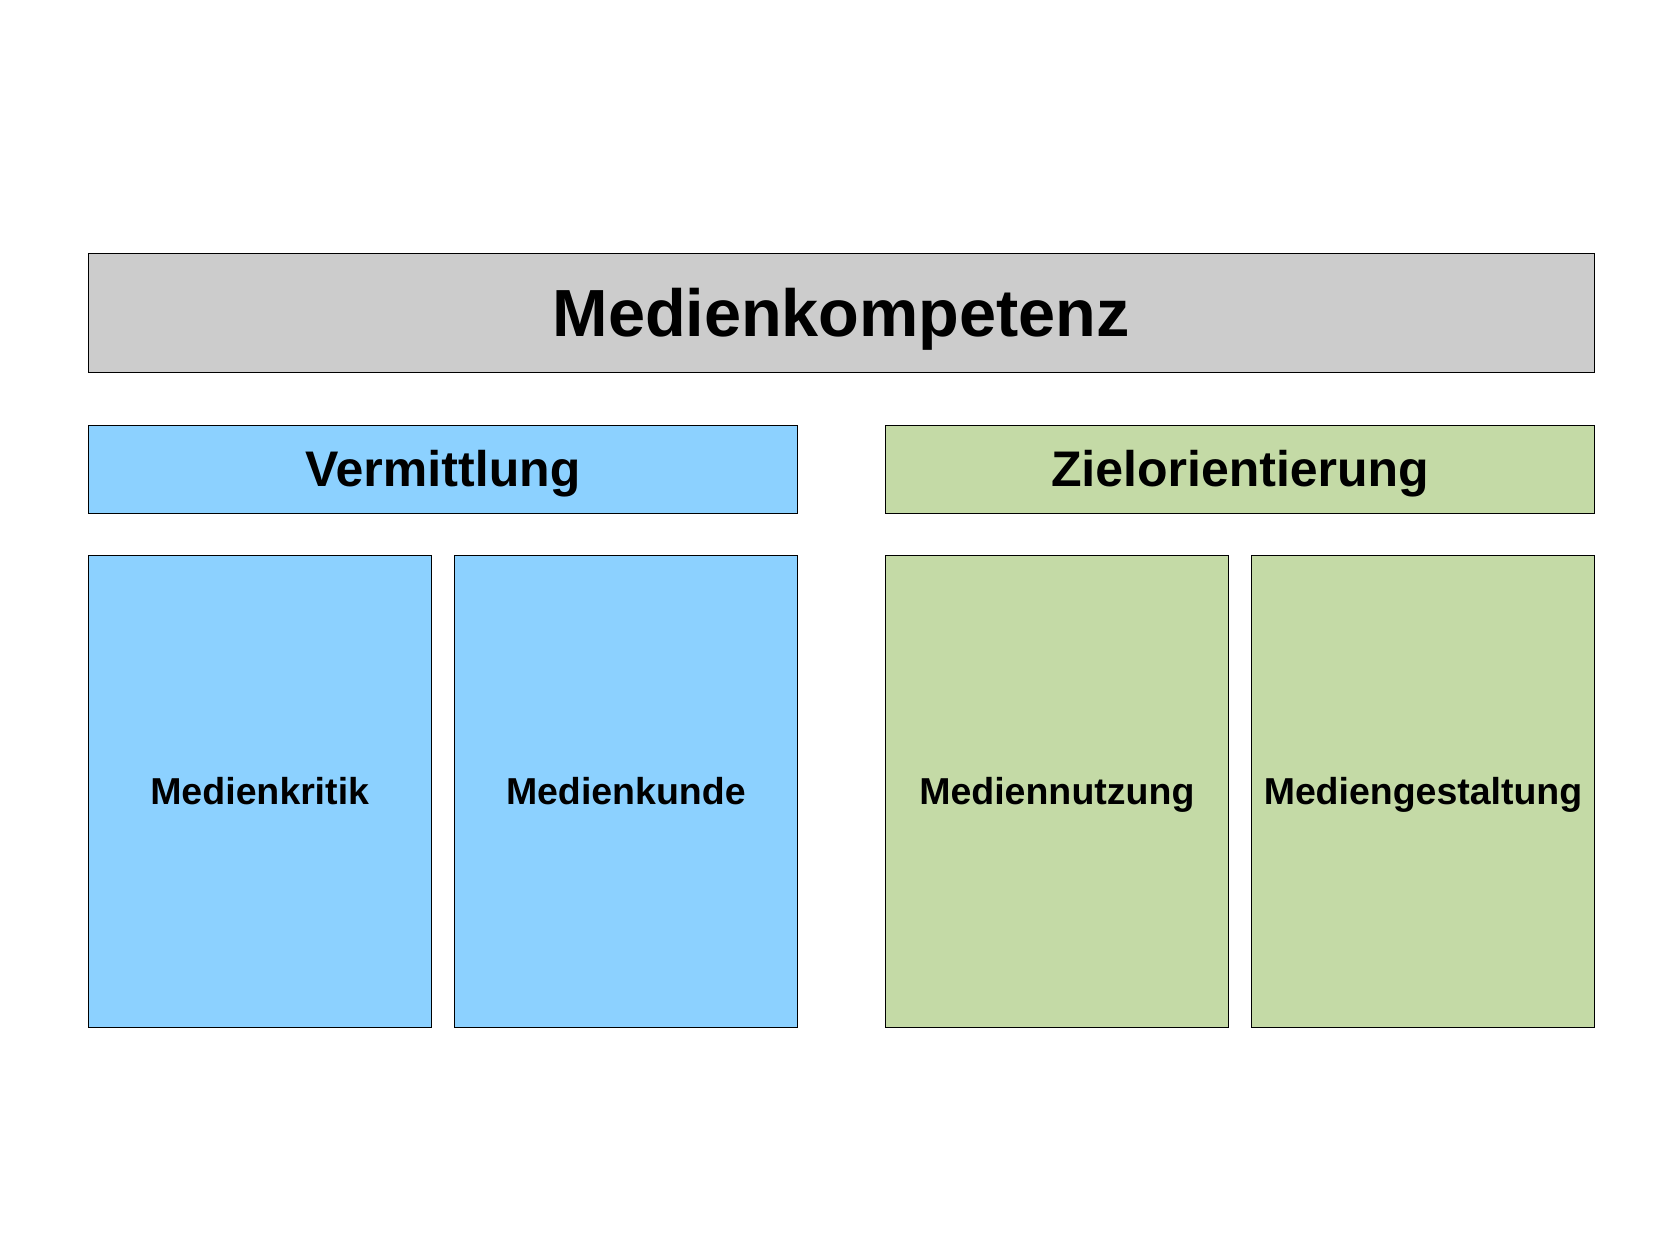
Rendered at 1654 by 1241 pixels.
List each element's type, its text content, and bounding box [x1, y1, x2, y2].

text_box Zielorientierung [885, 425, 1595, 514]
text_box Mediengestaltung [1251, 555, 1595, 1028]
text_box Medienkompetenz [88, 253, 1595, 373]
text_box Medienkritik [88, 555, 432, 1028]
text_box Mediennutzung [885, 555, 1229, 1028]
text_box Medienkunde [454, 555, 798, 1028]
text_box Vermittlung [88, 425, 798, 514]
